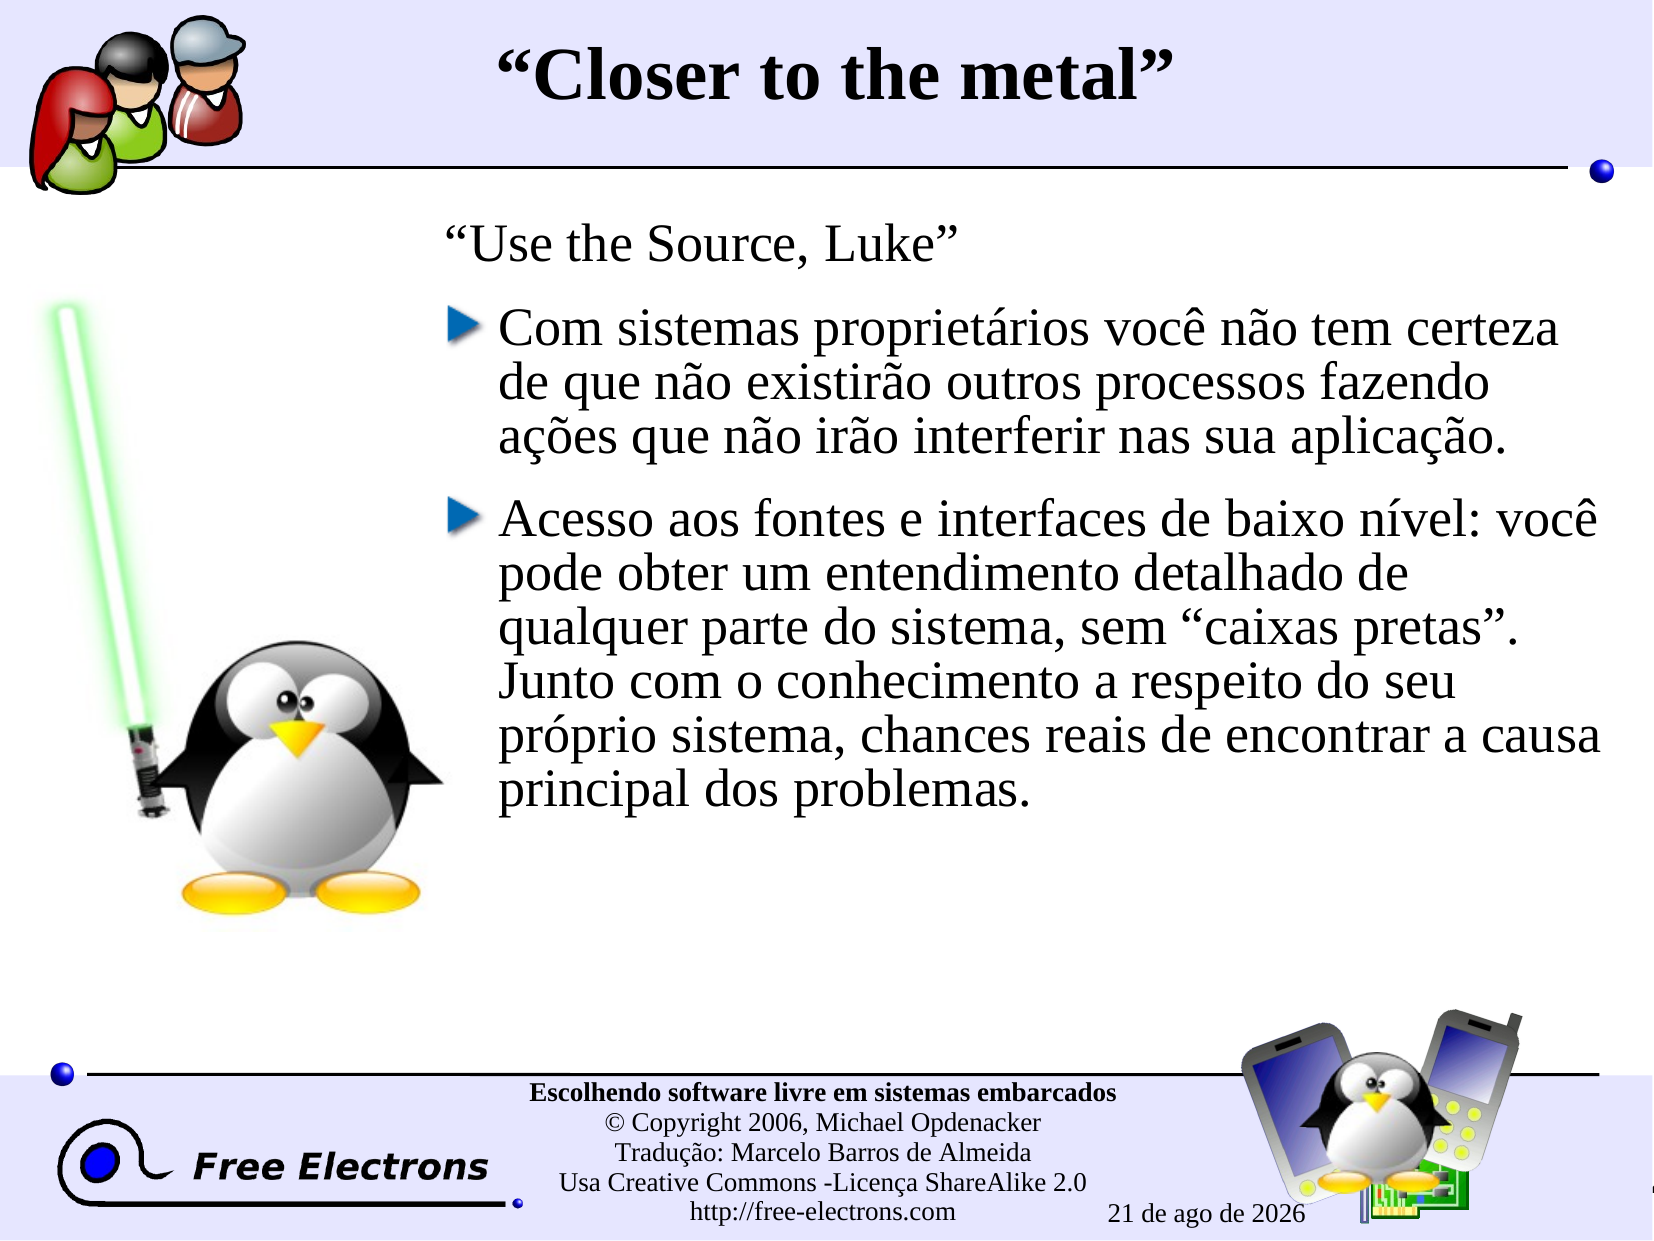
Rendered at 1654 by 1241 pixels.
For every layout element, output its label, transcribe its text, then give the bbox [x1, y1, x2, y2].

title “Closer to the metal” [246, 25, 1603, 124]
list “Use the Source, Luke” Com sistemas proprietários você não tem certeza de que não existirão outros processos fazendo ações que não irão interferir nas sua aplicação. Acesso aos fontes e interfaces de baixo nível: você pode obter um entendimento detalhado de qualquer parte do sistema, sem “caixas pretas”. Junto com o conhecimento a respeito do seu próprio sistema, chances reais de encontrar a causa principal dos problemas. [427, 218, 1607, 1036]
picture [27, 284, 427, 932]
picture [50, 1108, 527, 1216]
picture [1225, 1036, 1530, 1241]
picture [29, 15, 246, 195]
